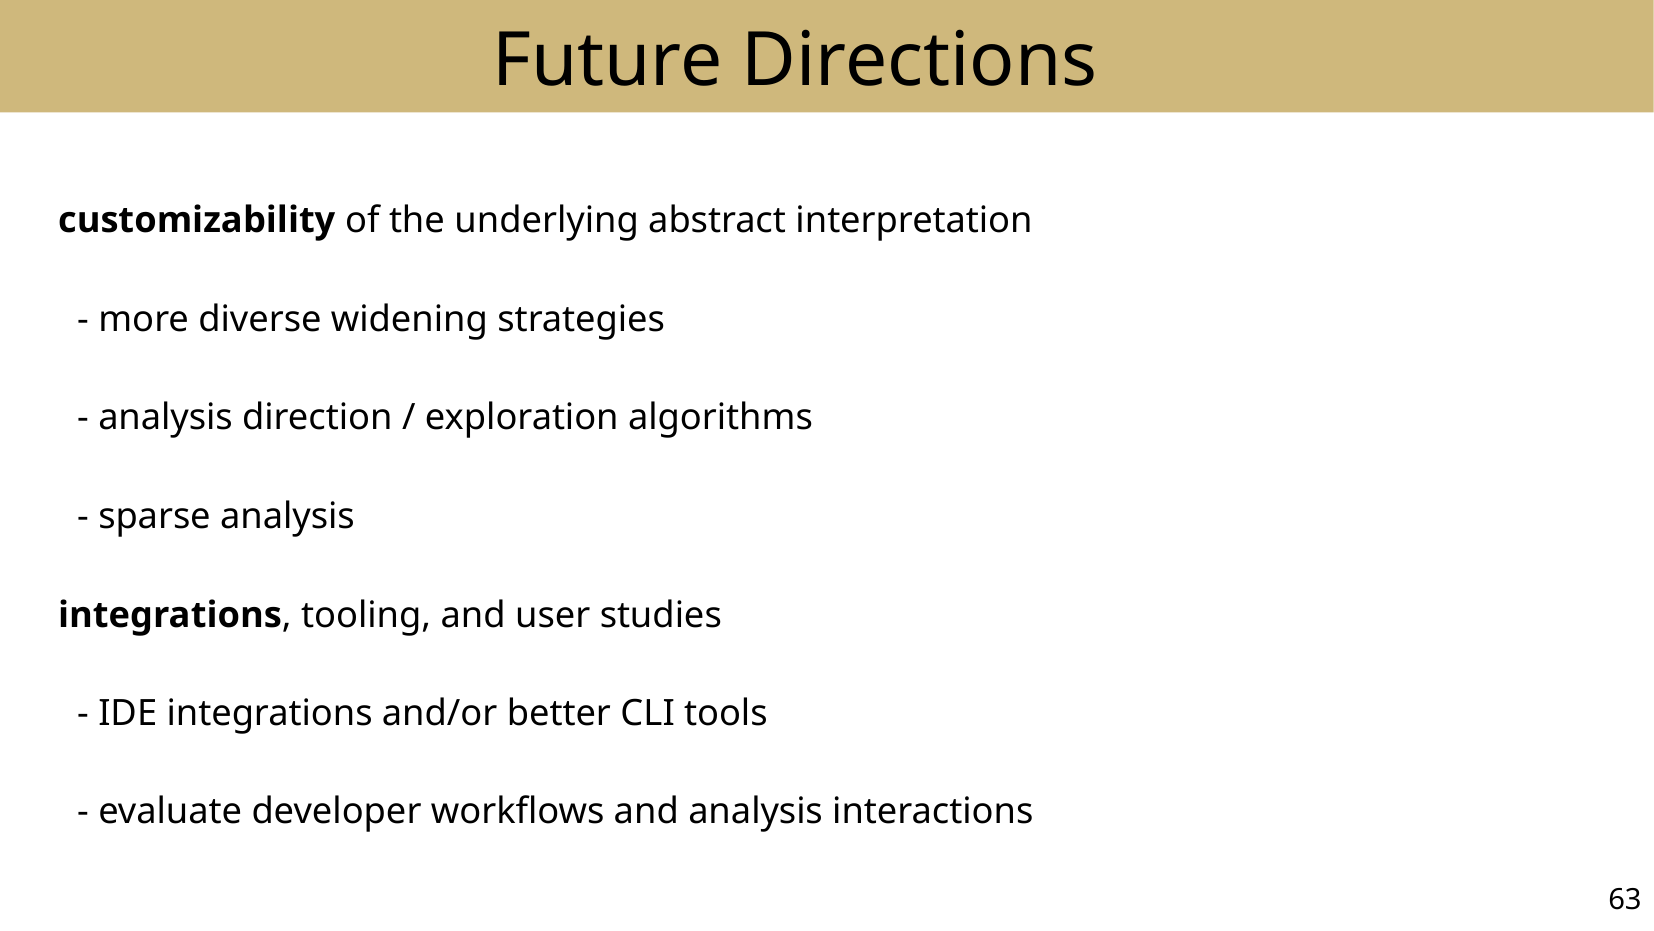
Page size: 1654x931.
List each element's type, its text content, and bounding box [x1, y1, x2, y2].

title Future Directions [0, 0, 1576, 113]
text_box customizability of the underlying abstract interpretation - more diverse widening strategies - analysis direction / exploration algorithms - sparse analysis integrations, tooling, and user studies - IDE integrations and/or better CLI tools - evaluate developer workflows and analysis interactions [58, 194, 1319, 839]
